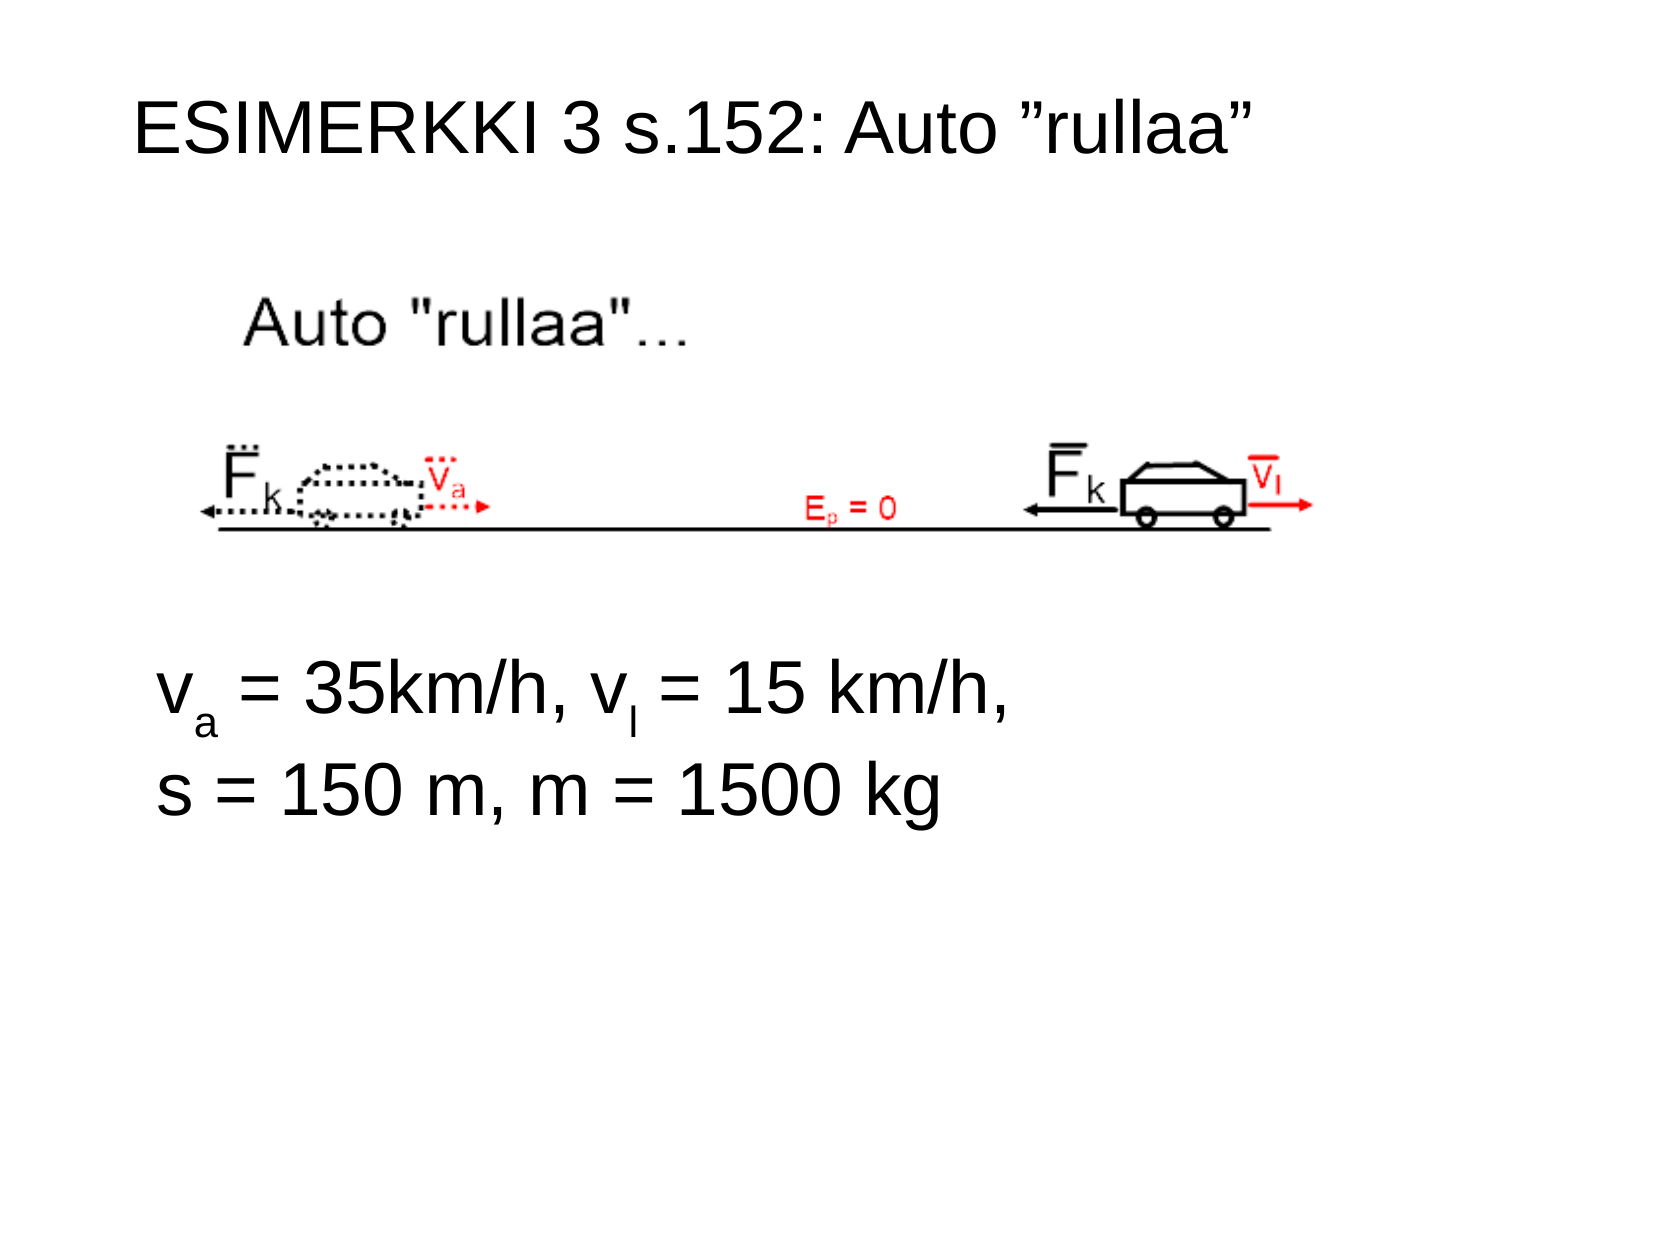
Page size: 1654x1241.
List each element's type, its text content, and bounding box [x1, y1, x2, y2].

text_box va = 35km/h, vl = 15 km/h, s = 150 m, m = 1500 kg [141, 637, 1026, 839]
picture [129, 227, 1377, 615]
text_box ESIMERKKI 3 s.152: Auto ”rullaa” [118, 78, 1560, 178]
